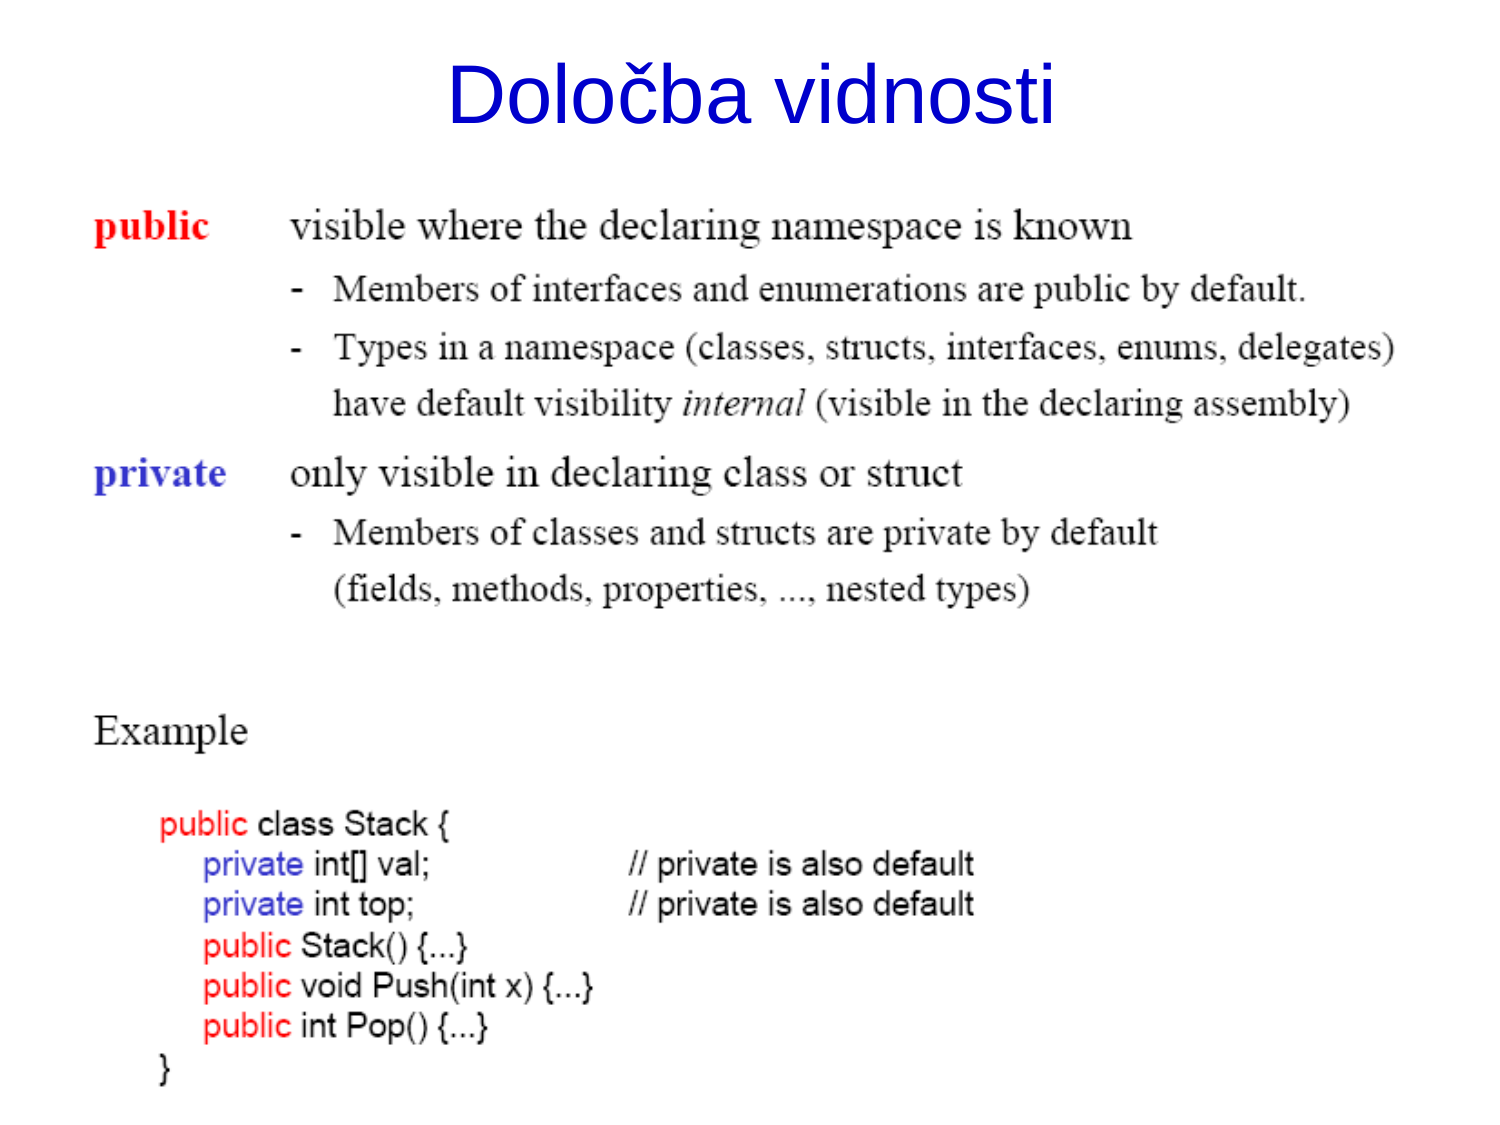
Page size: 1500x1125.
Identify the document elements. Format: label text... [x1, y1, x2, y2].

title Določba vidnosti [76, 30, 1427, 149]
text_box [41, 178, 1424, 1114]
